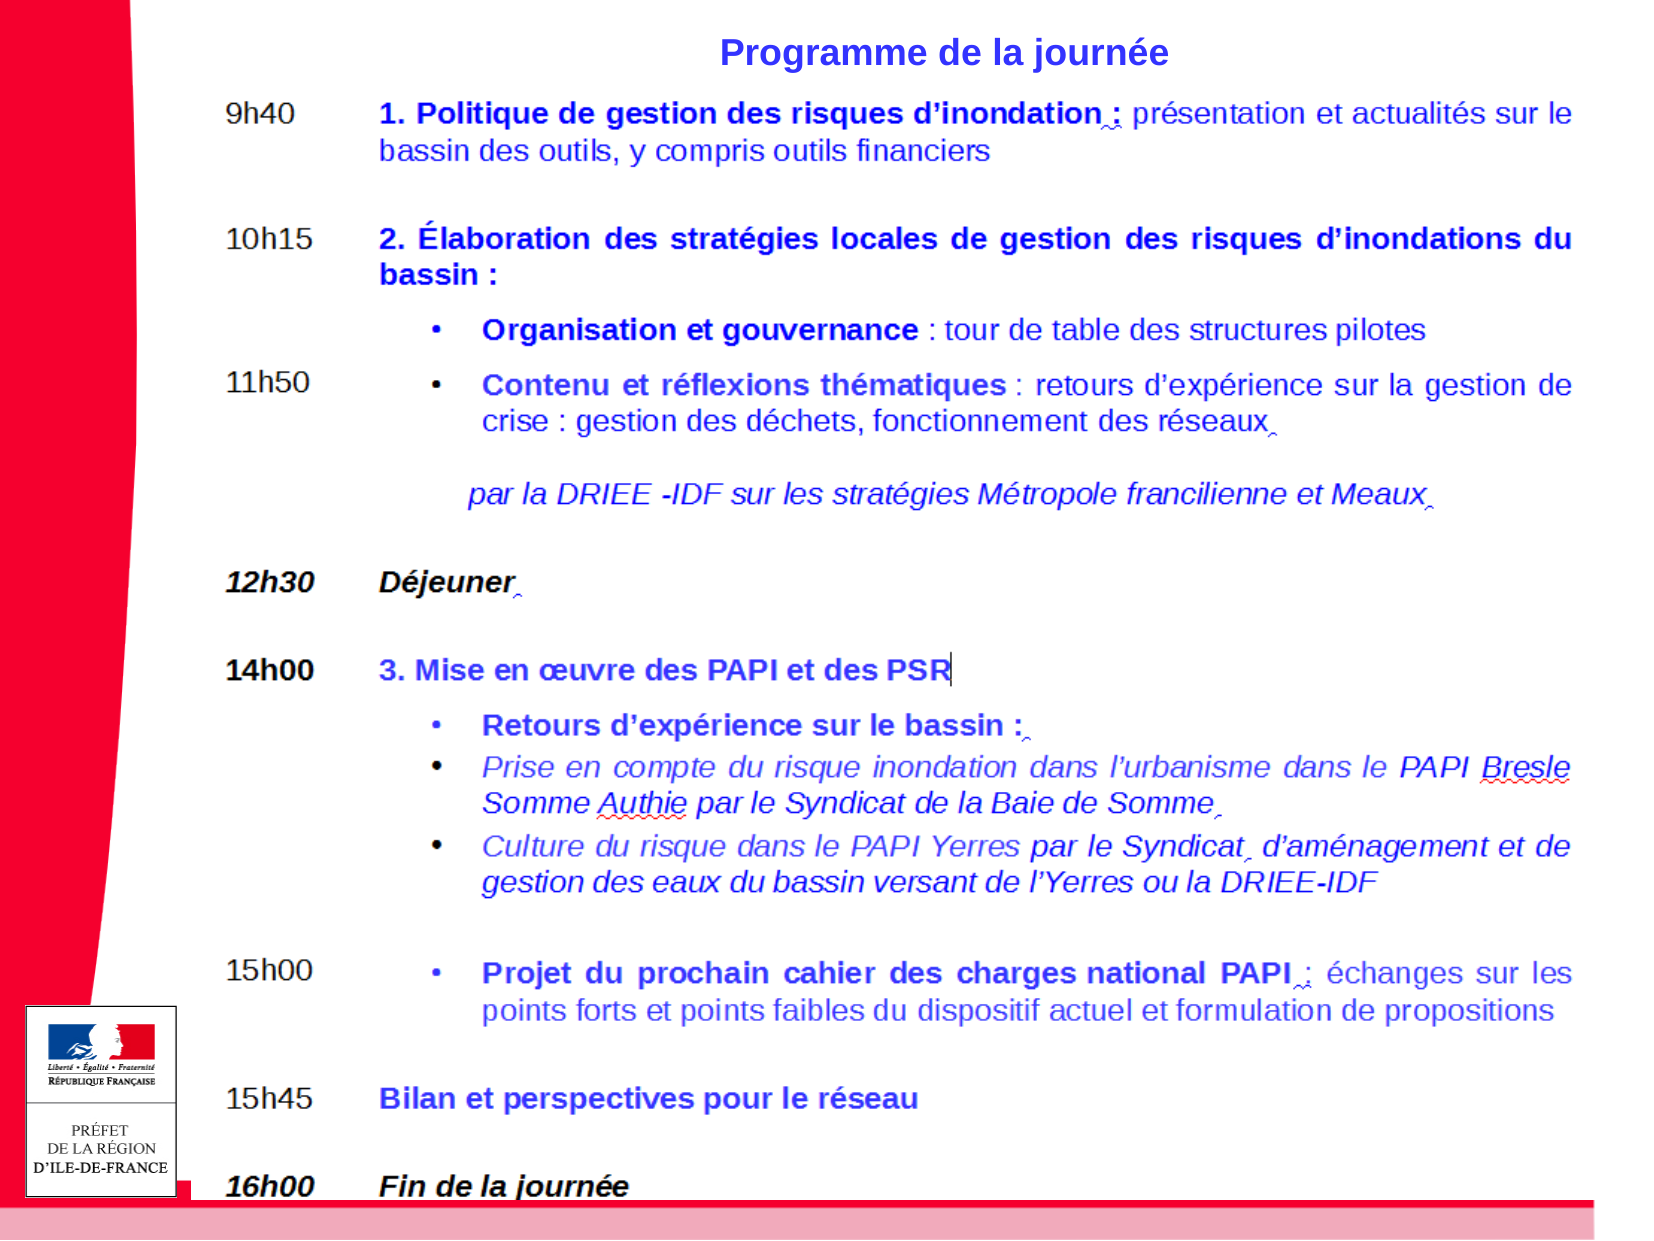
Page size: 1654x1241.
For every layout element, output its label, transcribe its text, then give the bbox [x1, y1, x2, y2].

text_box Programme de la journée [366, 23, 1524, 82]
picture [0, 0, 1653, 1240]
